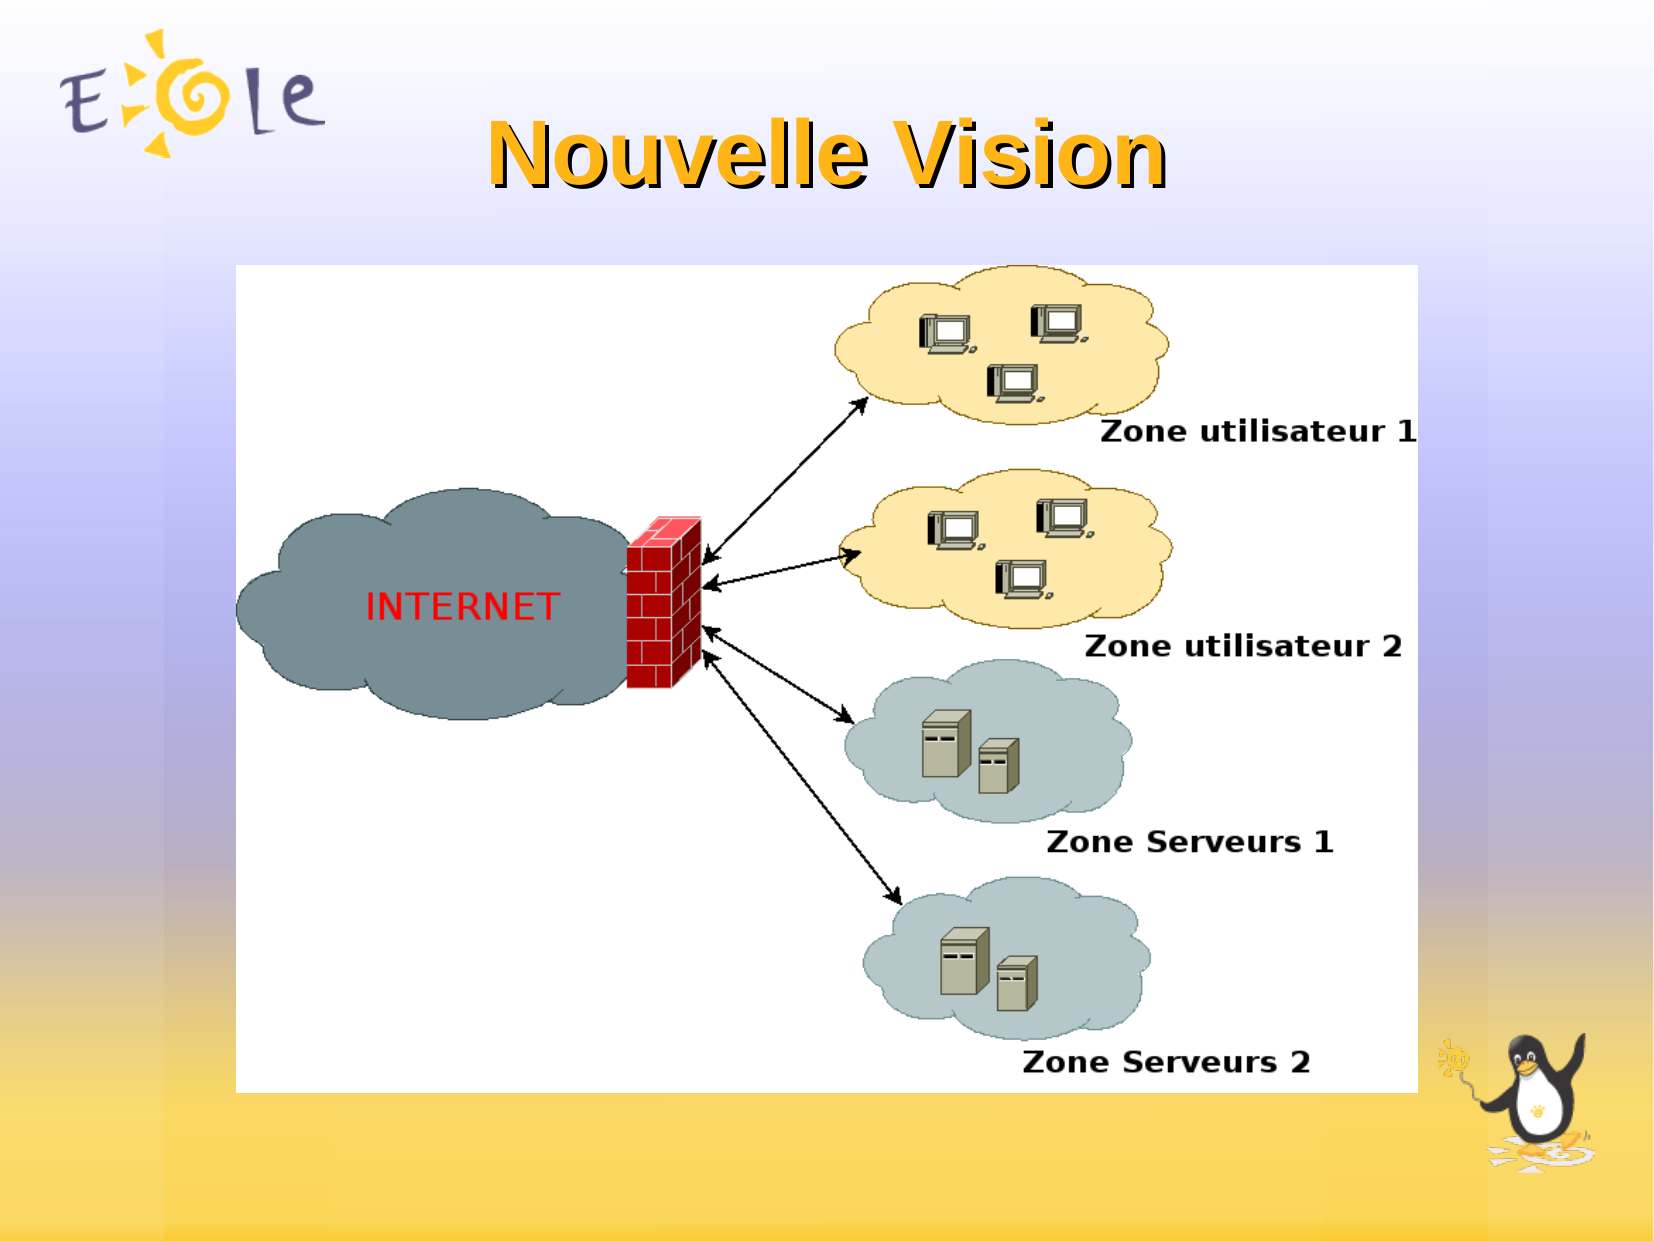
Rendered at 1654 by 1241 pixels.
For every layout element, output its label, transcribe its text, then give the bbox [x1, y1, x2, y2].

picture [0, 0, 1654, 1241]
title Nouvelle Vision [82, 49, 1571, 257]
